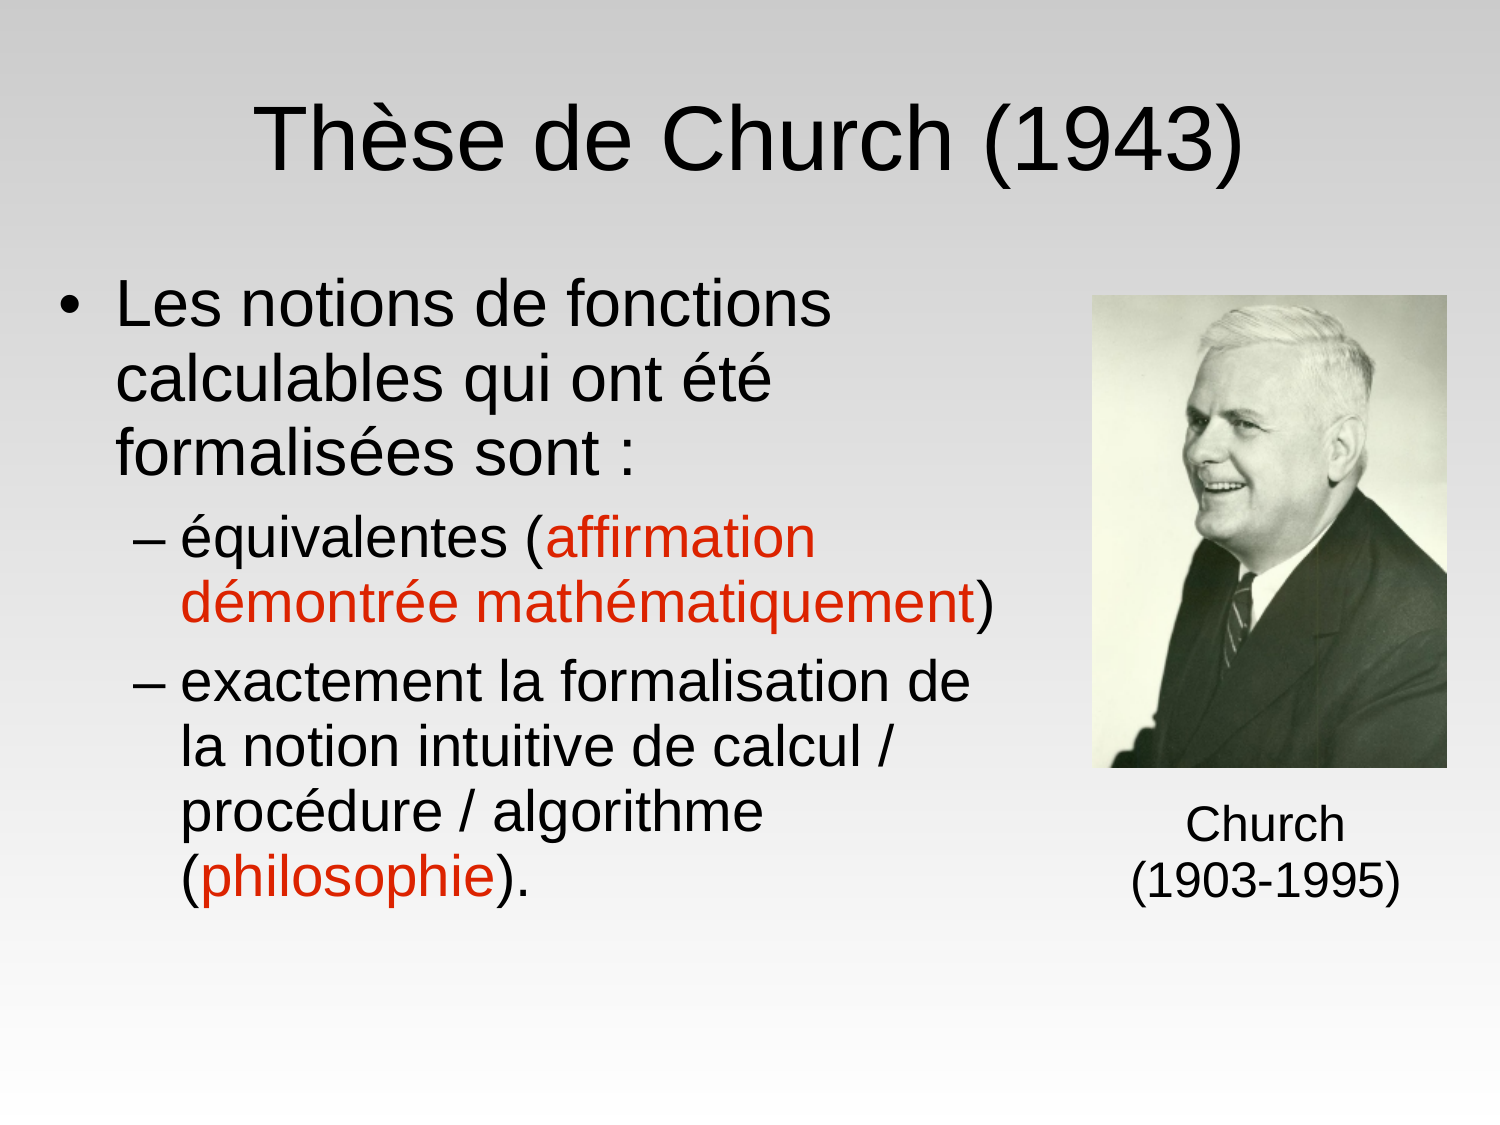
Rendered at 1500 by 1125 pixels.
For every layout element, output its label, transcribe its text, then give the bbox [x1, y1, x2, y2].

list Les notions de fonctions calculables qui ont été formalisées sont : équivalentes (affirmation démontrée mathématiquement) exactement la formalisation de la notion intuitive de calcul / procédure / algorithme (philosophie). [59, 265, 1034, 994]
title Thèse de Church (1943) [75, 28, 1426, 250]
text_box Church (1903-1995) [1115, 789, 1418, 916]
picture [1092, 295, 1447, 768]
